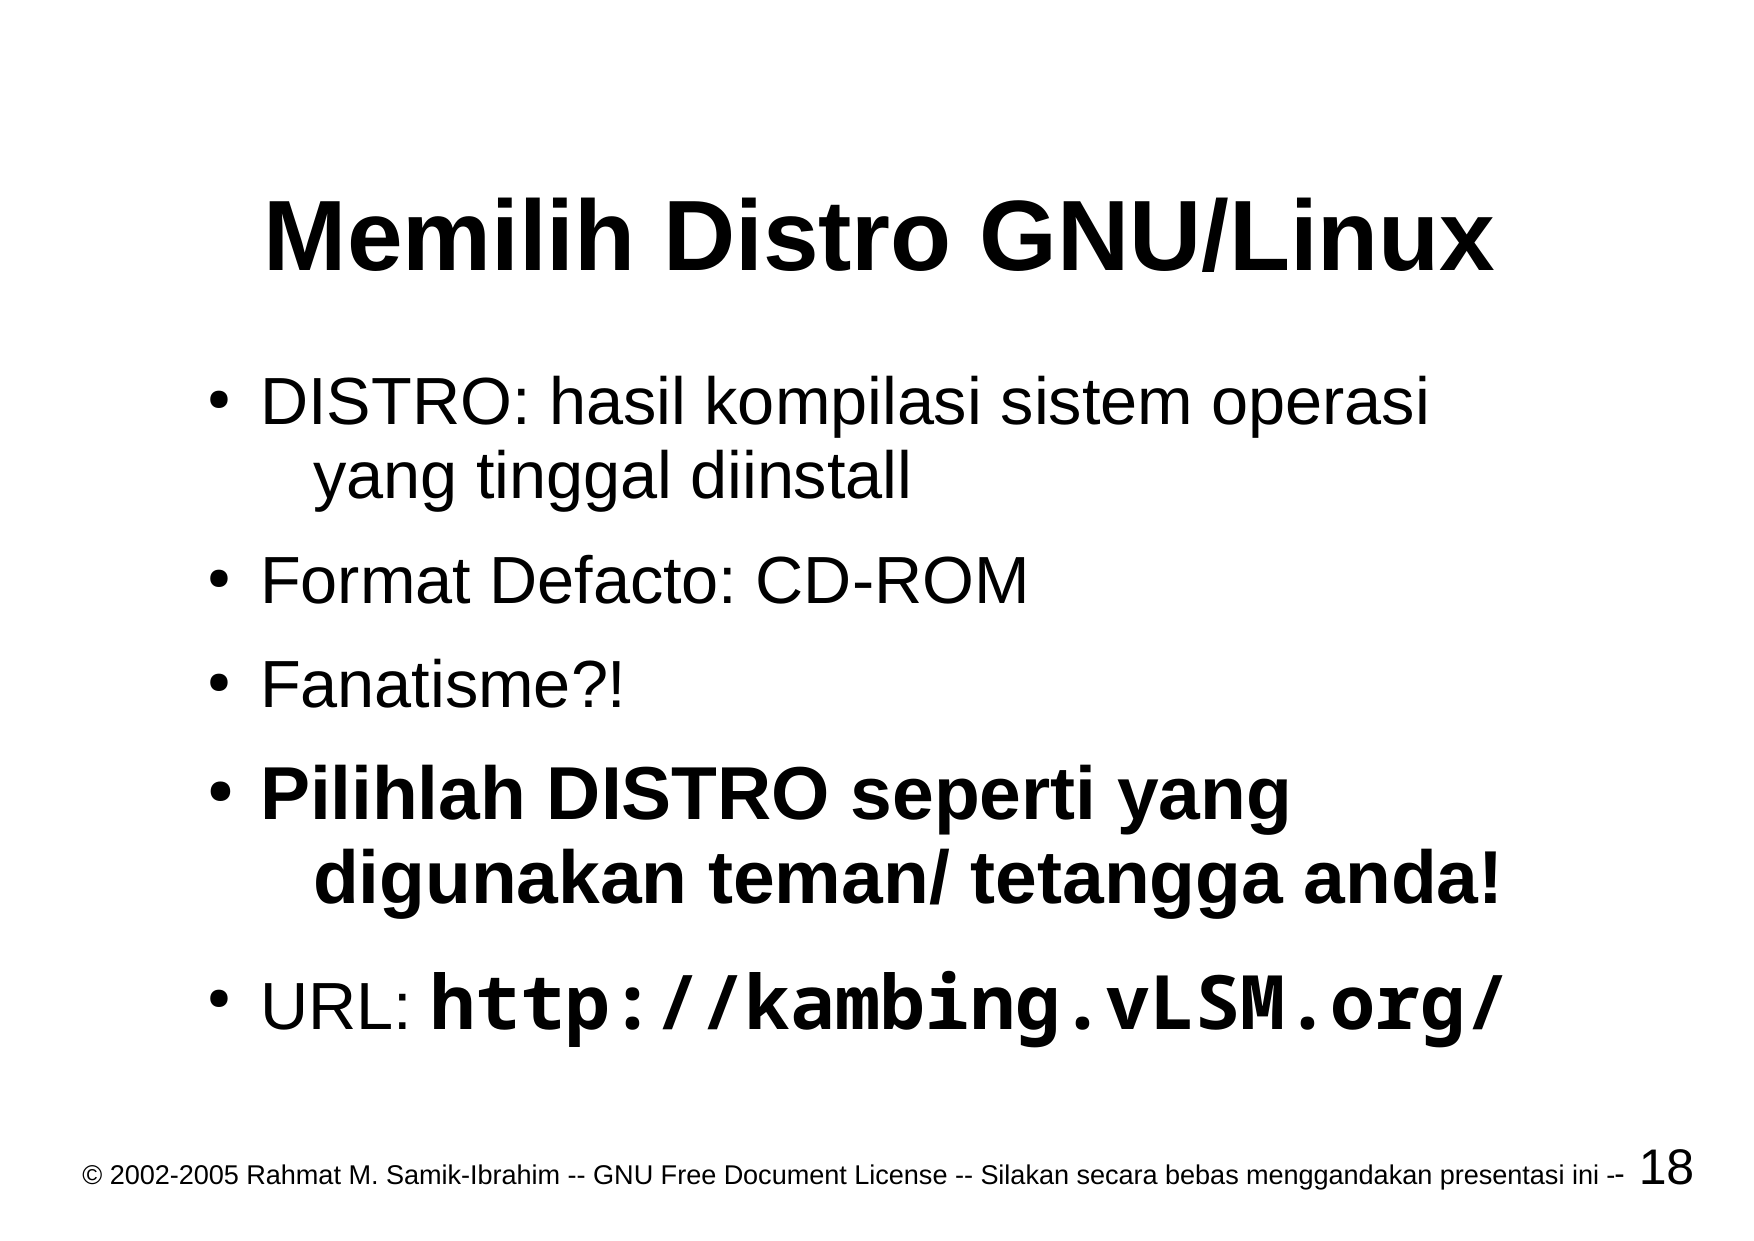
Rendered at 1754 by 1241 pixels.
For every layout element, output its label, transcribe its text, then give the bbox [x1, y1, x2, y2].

title Memilih Distro GNU/Linux [171, 139, 1589, 332]
list DISTRO: hasil kompilasi sistem operasi yang tinggal diinstall Format Defacto: CD-ROM Fanatisme?! Pilihlah DISTRO seperti yang digunakan teman/ tetangga anda! URL: http://kambing.vLSM.org/ [171, 363, 1589, 1090]
